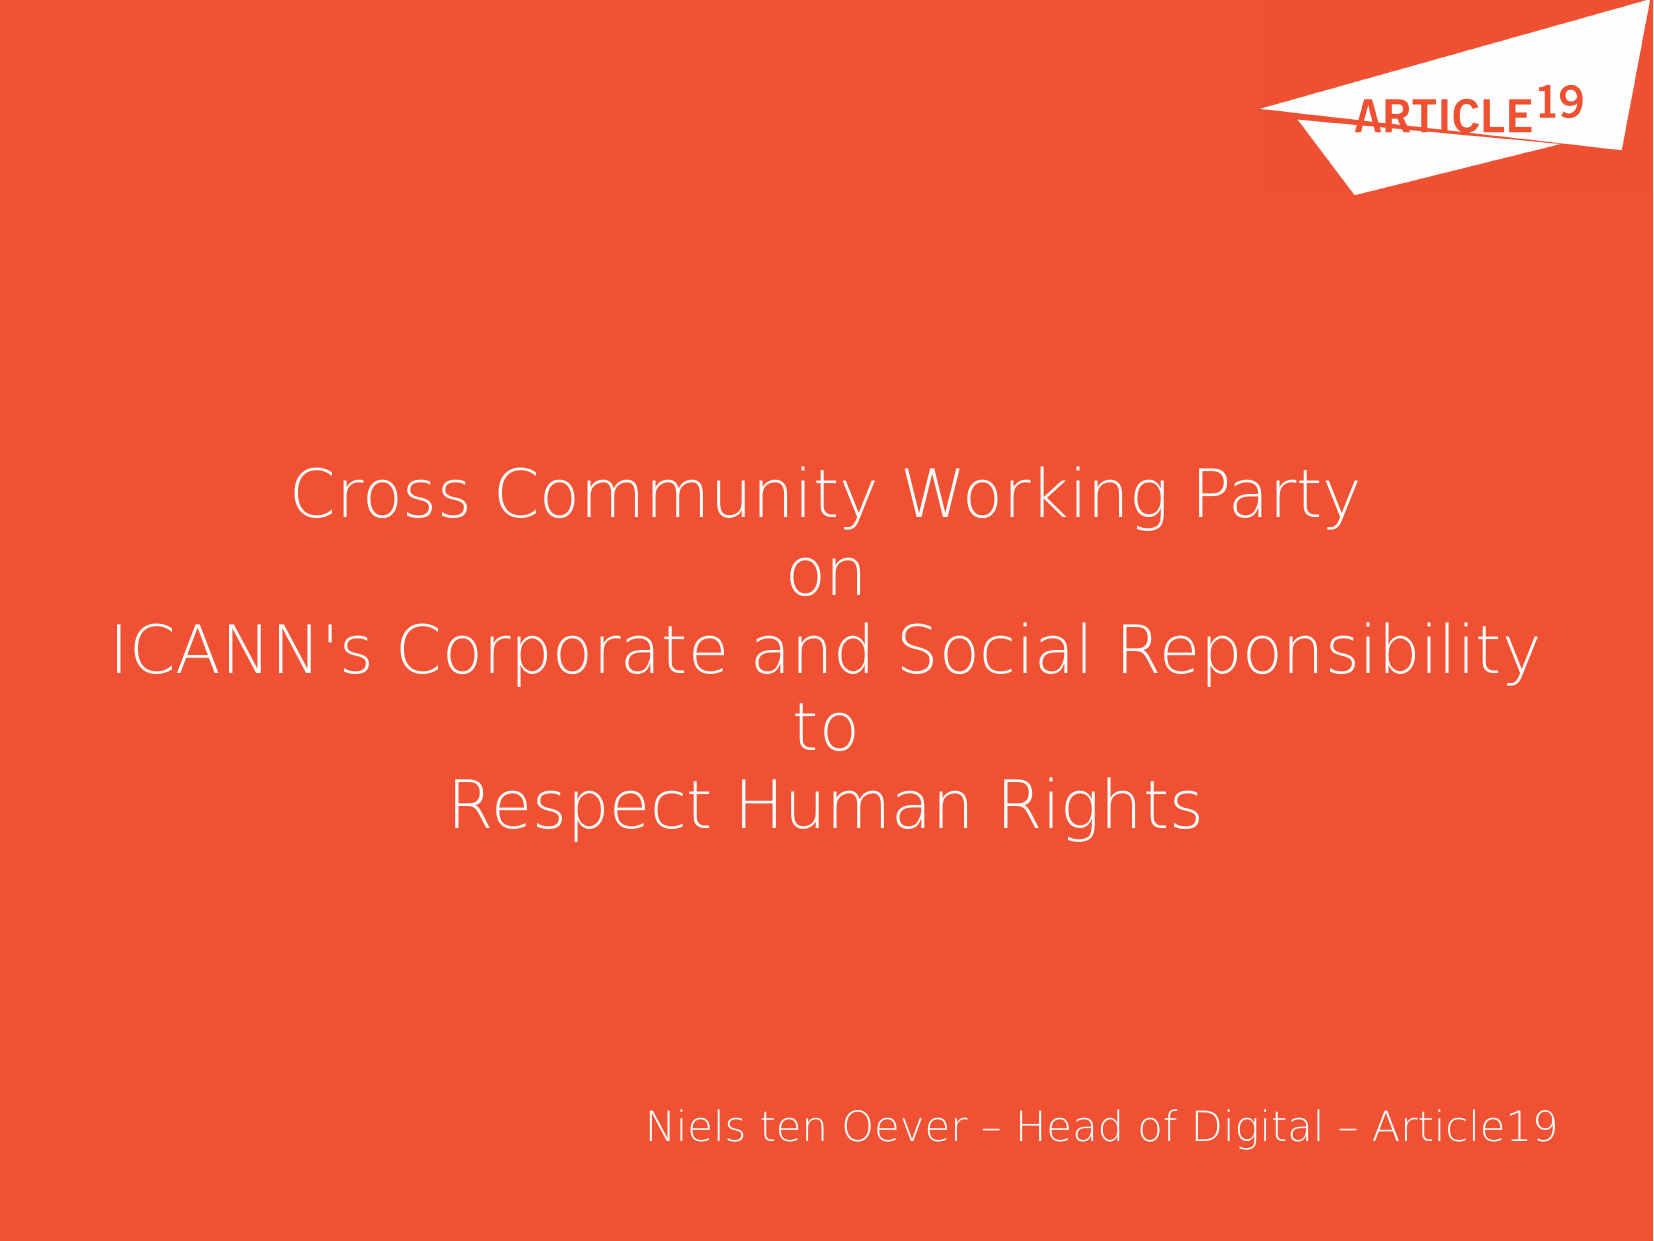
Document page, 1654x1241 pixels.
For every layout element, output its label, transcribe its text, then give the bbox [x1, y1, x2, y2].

text_box Niels ten Oever – Head of Digital – Article19 [630, 1095, 1653, 1207]
subtitle Cross Community Working Party on ICANN's Corporate and Social Reponsibility to Respect Human Rights [82, 290, 1571, 1010]
picture [0, 0, 1654, 1241]
